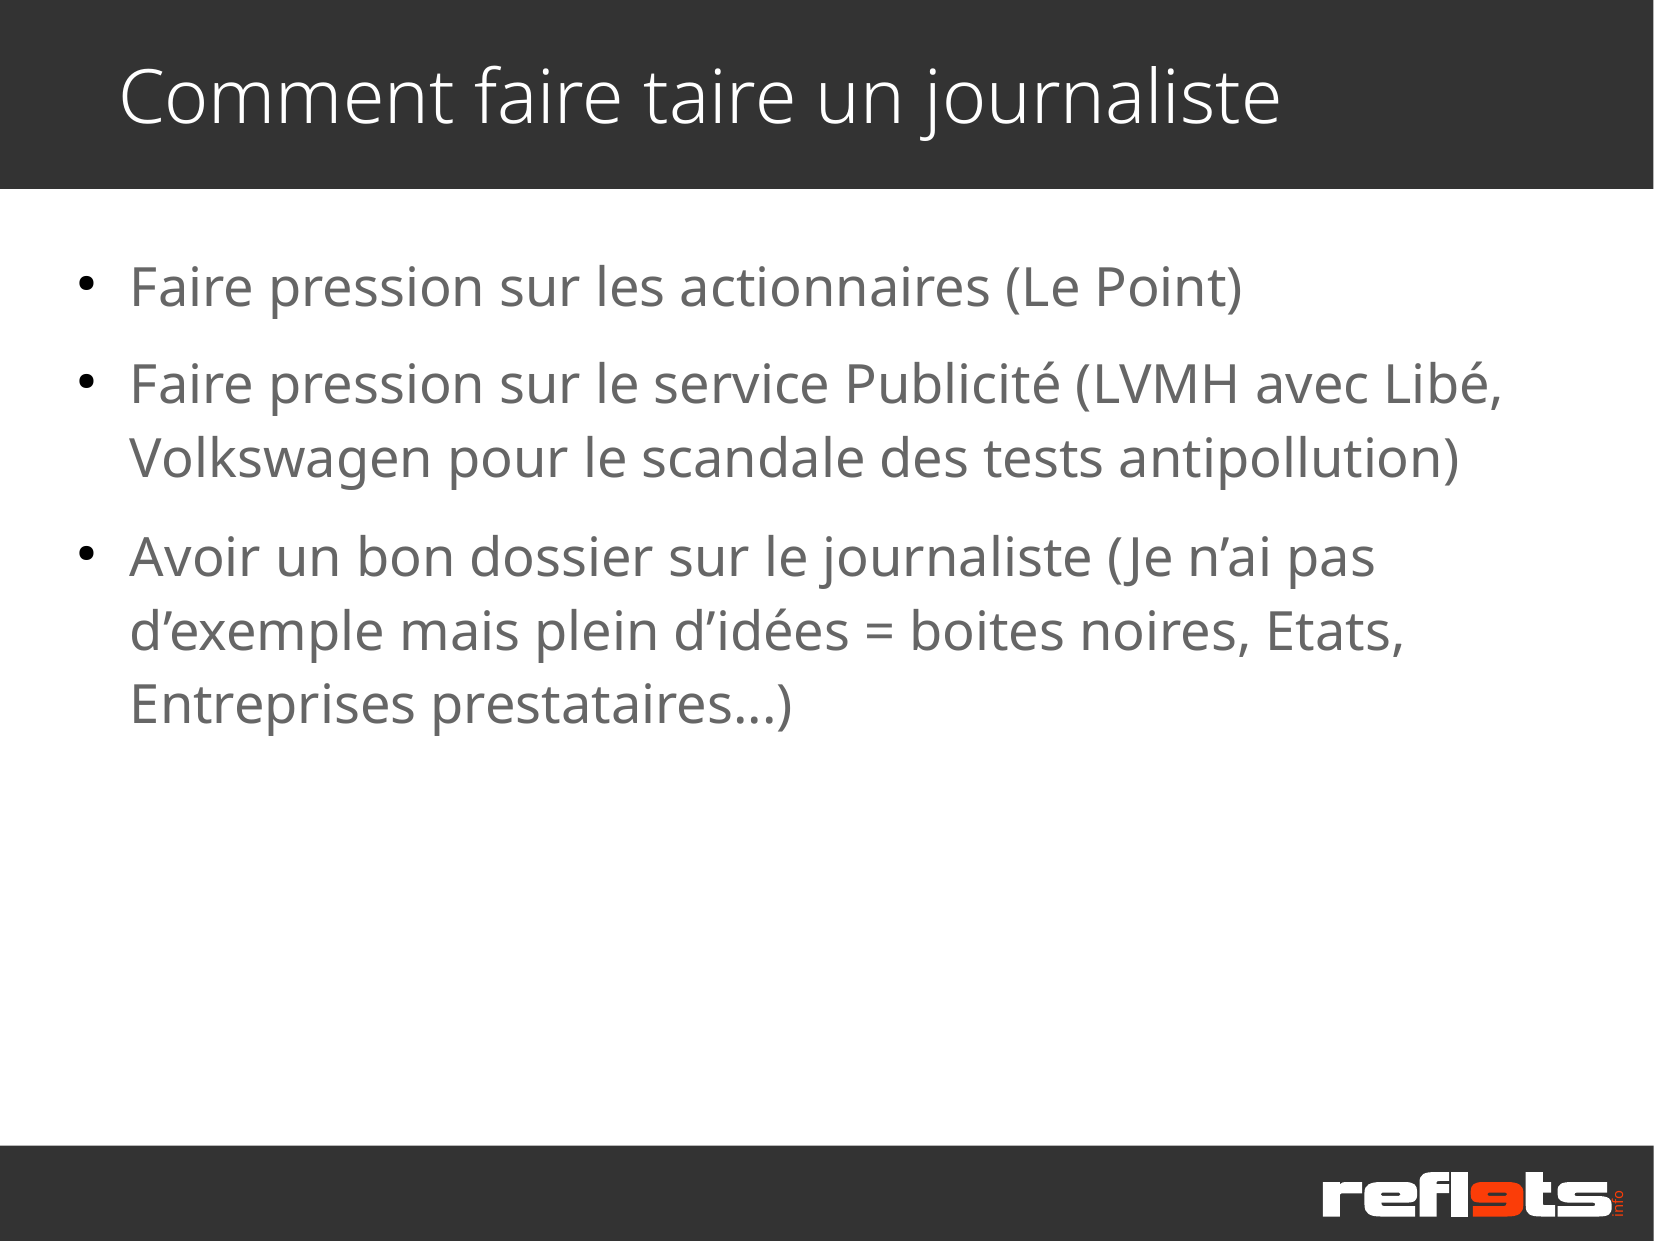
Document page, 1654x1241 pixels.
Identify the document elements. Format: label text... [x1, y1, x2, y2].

title Comment faire taire un journaliste [0, 0, 1654, 189]
list Faire pression sur les actionnaires (Le Point) Faire pression sur le service Publicité (LVMH avec Libé, Volkswagen pour le scandale des tests antipollution) Avoir un bon dossier sur le journaliste (Je n’ai pas d’exemple mais plein d’idées = boites noires, Etats, Entreprises prestataires...) [59, 248, 1548, 968]
